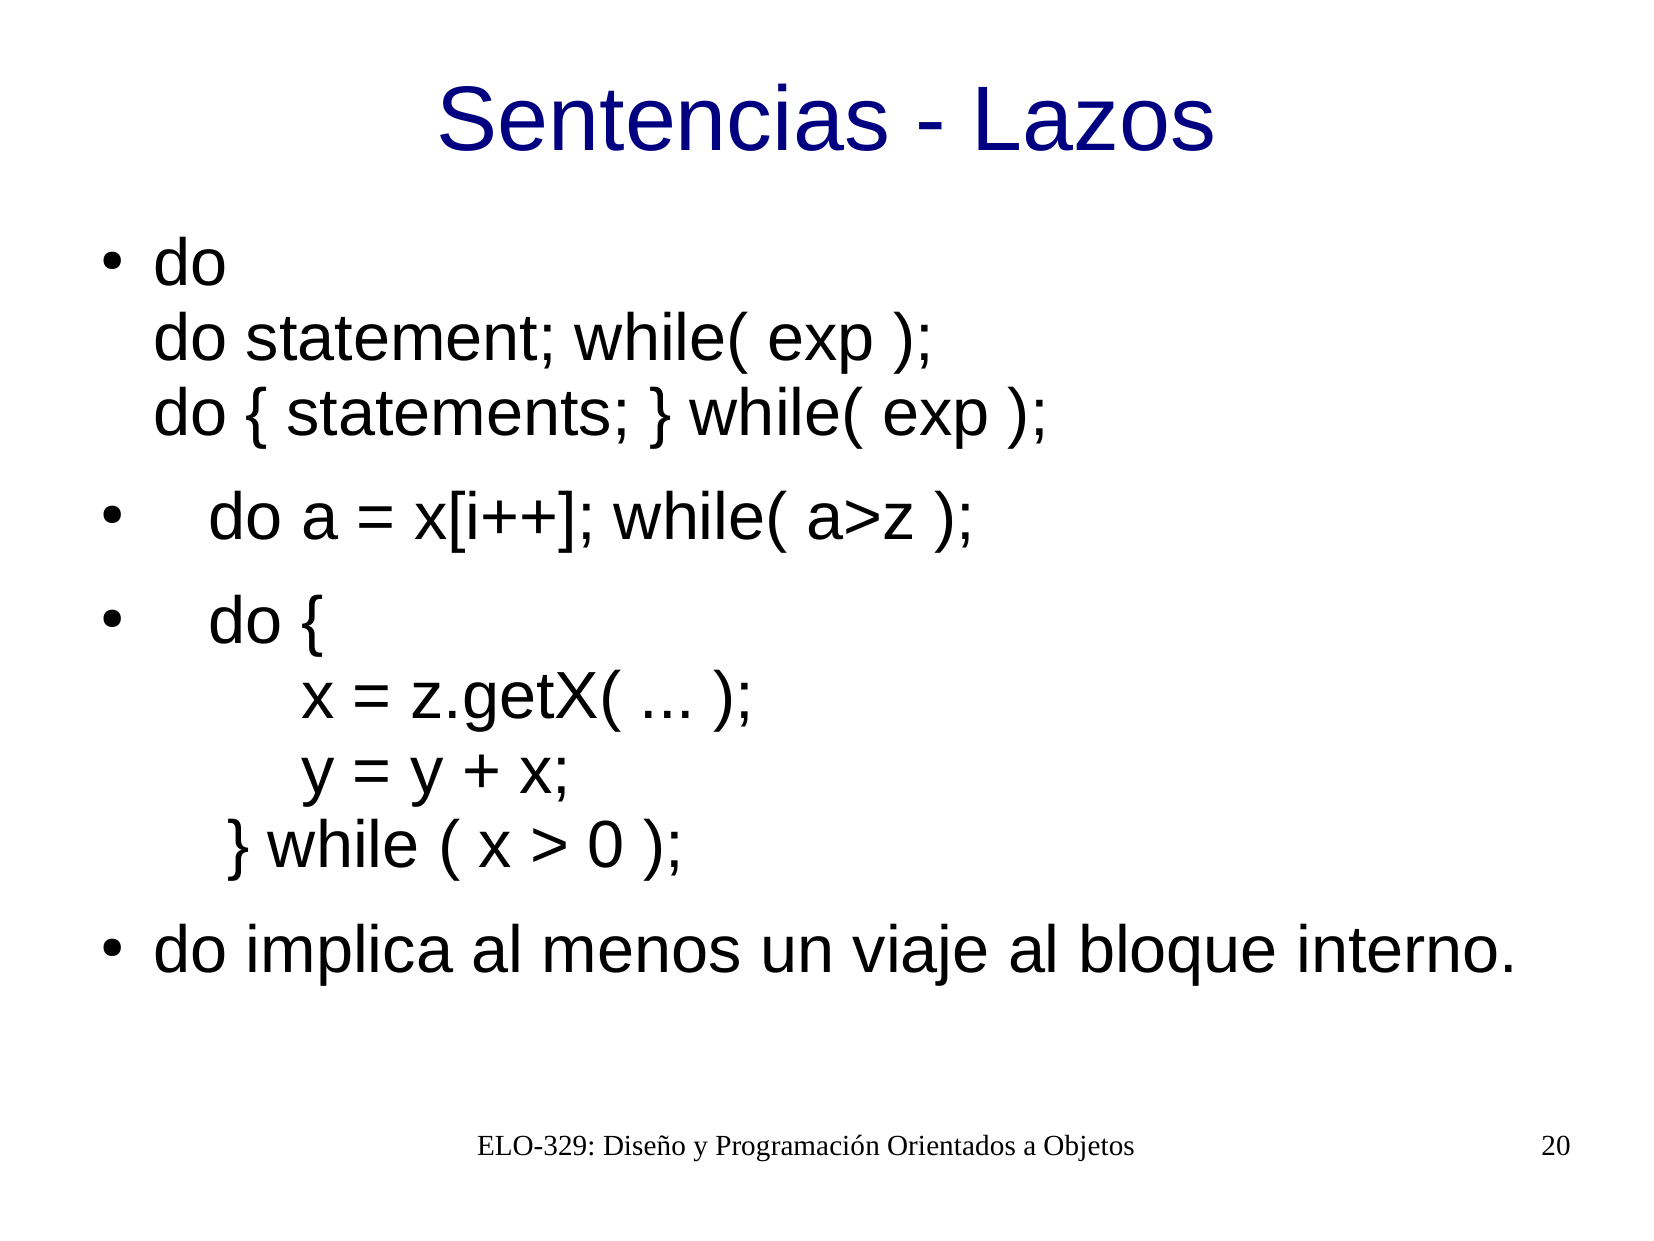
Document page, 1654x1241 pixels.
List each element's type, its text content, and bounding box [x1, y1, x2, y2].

title Sentencias - Lazos [82, 56, 1571, 181]
list do do statement; while( exp ); do { statements; } while( exp ); do a = x[i++]; while( a>z ); do { x = z.getX( ... ); y = y + x; } while ( x > 0 ); do implica al menos un viaje al bloque interno. [82, 225, 1571, 1044]
